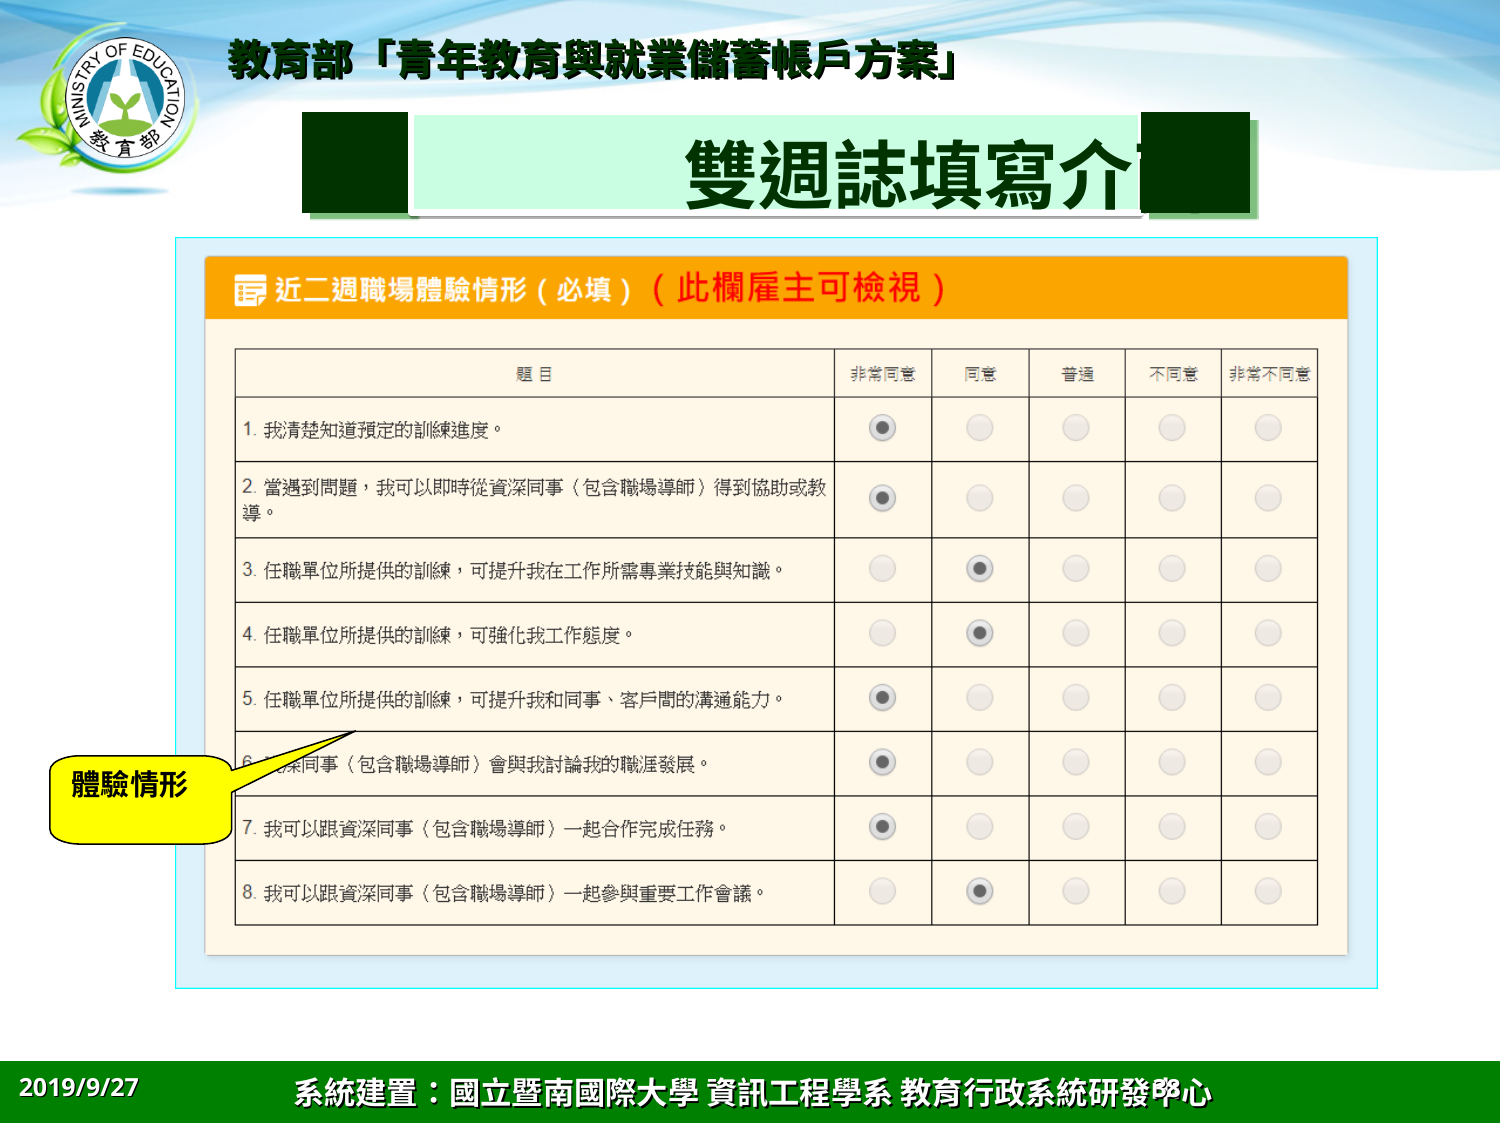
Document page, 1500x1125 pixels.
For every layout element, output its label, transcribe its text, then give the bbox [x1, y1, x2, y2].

text_box 2019/9/27 [3, 1063, 354, 1117]
text_box 雙週誌填寫介面 [411, 112, 1141, 213]
text_box 體驗情形 [49, 730, 356, 845]
text_box [302, 112, 411, 213]
text_box [1141, 112, 1250, 213]
picture [175, 237, 1378, 989]
text_box 38 [1137, 1064, 1488, 1125]
